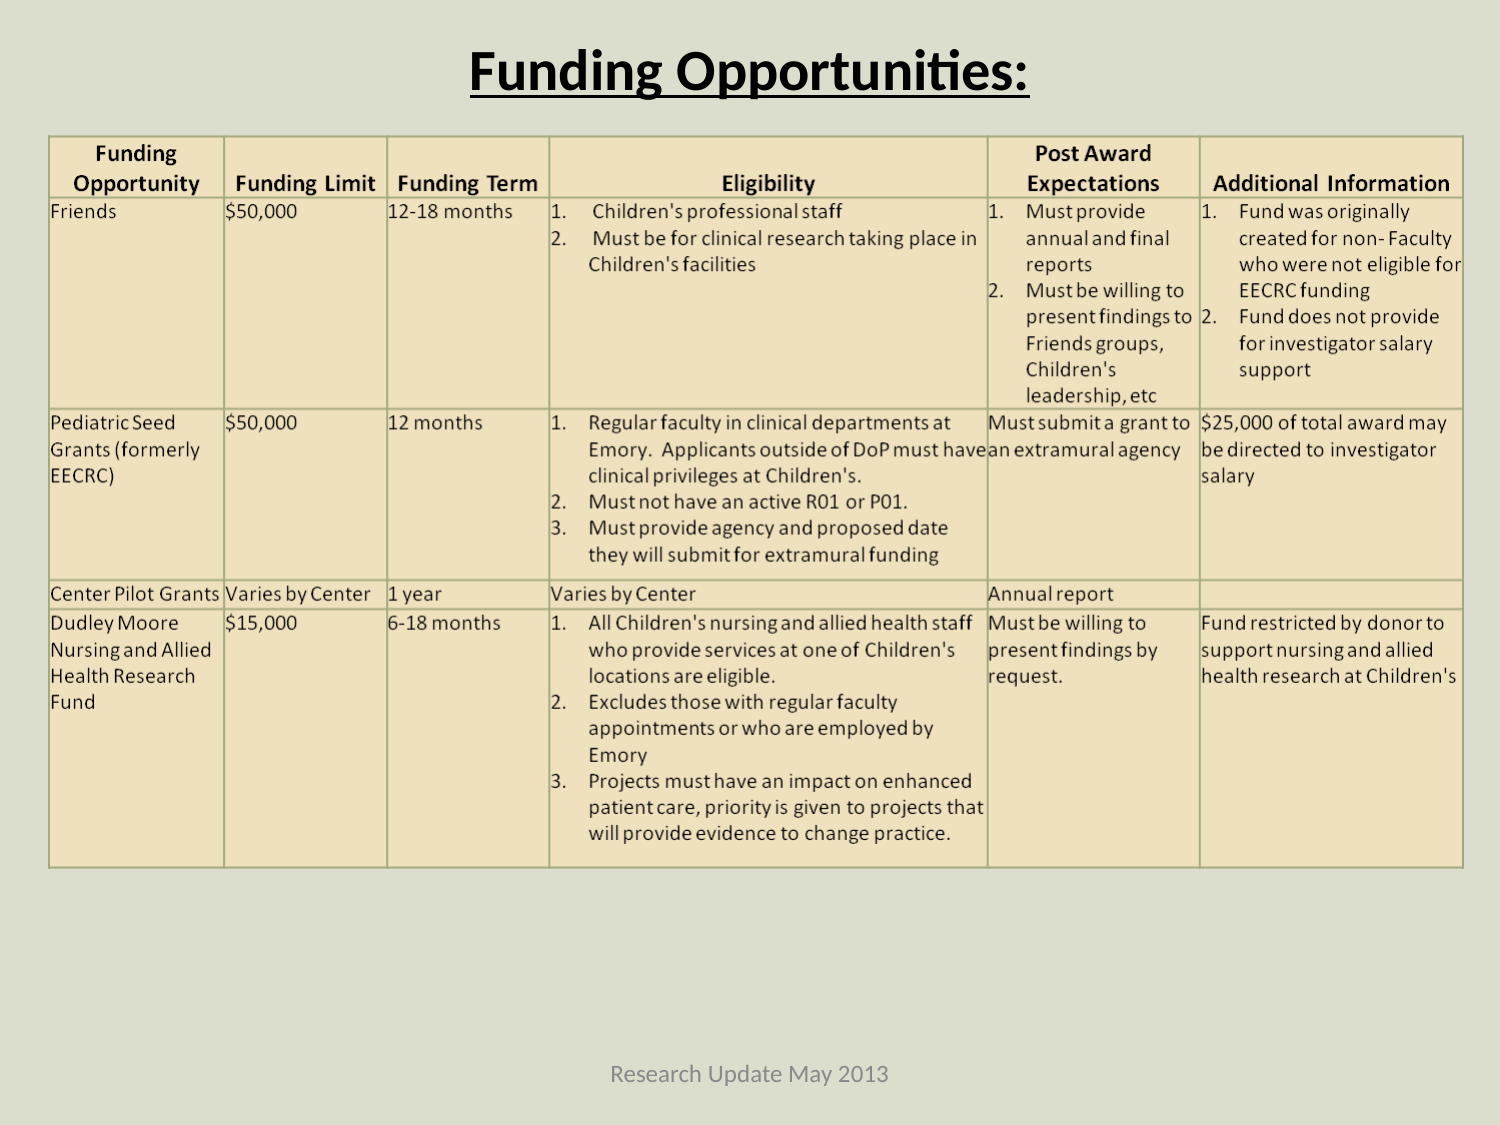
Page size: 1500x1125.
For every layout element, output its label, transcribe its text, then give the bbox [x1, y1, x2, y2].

text_box Funding Opportunities: [75, 24, 1426, 118]
text_box Research Update May 2013 [512, 1042, 988, 1103]
picture [37, 126, 1475, 881]
